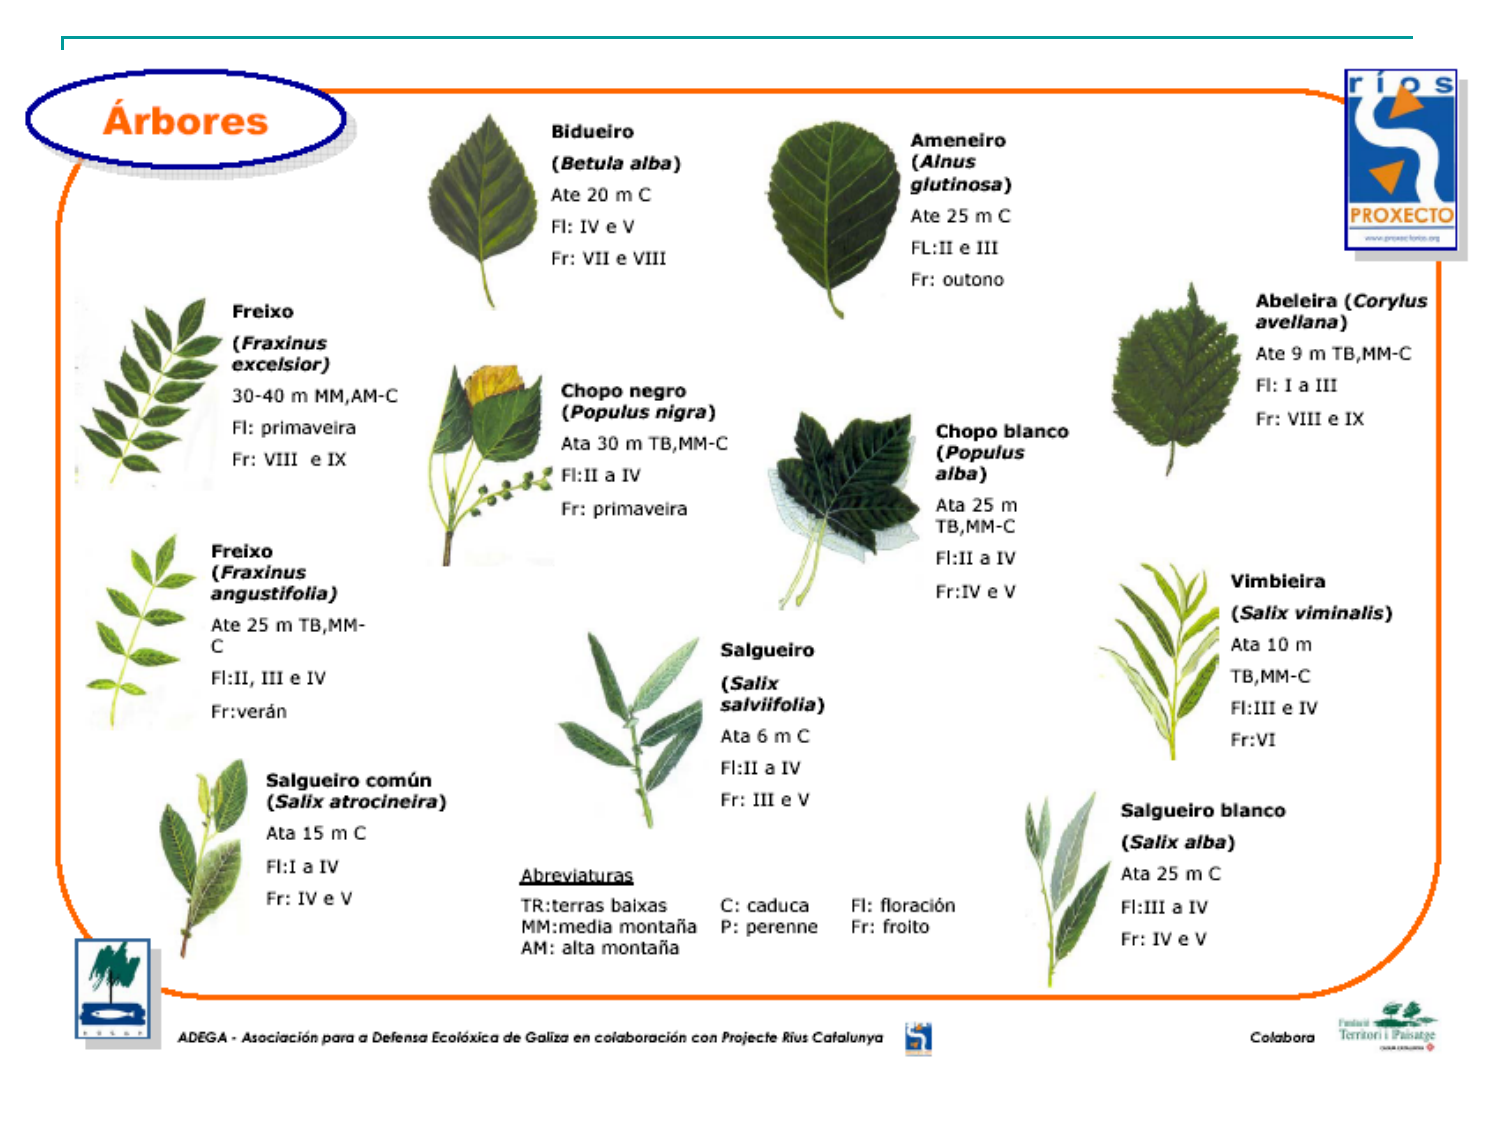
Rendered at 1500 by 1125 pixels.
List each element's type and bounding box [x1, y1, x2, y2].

picture [17, 50, 1477, 1071]
